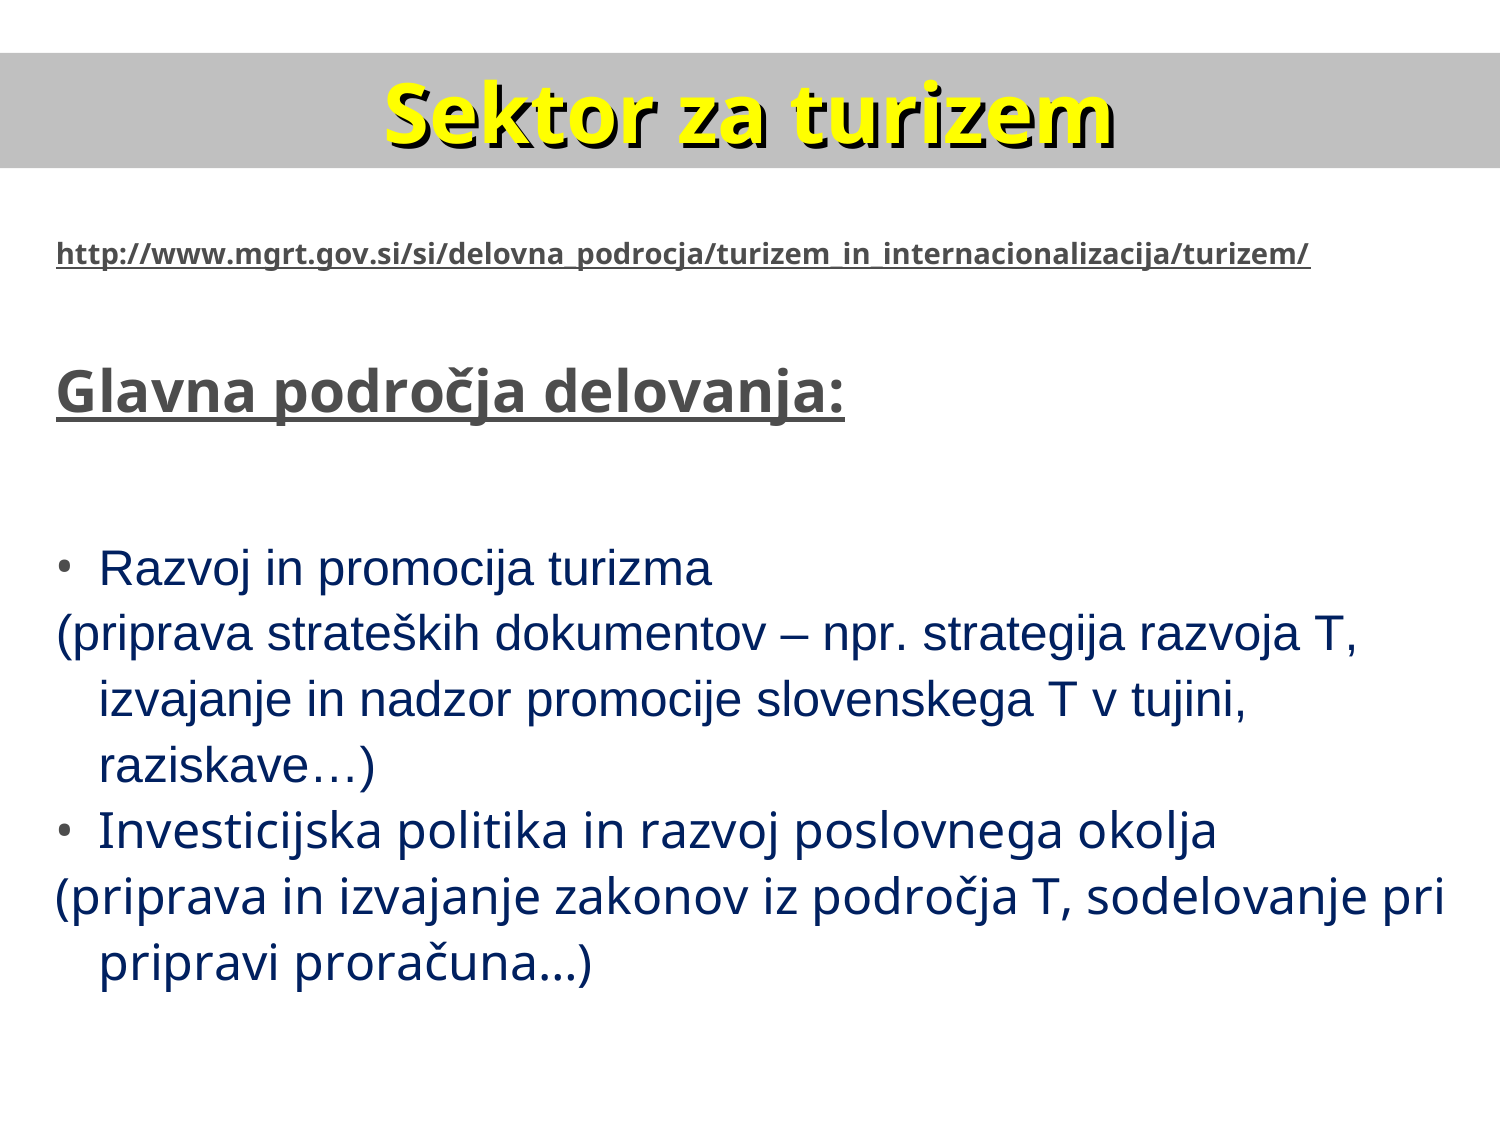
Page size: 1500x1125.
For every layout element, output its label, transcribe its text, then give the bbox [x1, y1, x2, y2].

text_box Sektor za turizem [0, 52, 1500, 169]
text_box http://www.mgrt.gov.si/si/delovna_podrocja/turizem_in_internacionalizacija/turizem/ Glavna področja delovanja: Razvoj in promocija turizma (priprava strateških dokumentov – npr. strategija razvoja T, izvajanje in nadzor promocije slovenskega T v tujini, raziskave…) Investicijska politika in razvoj poslovnega okolja (priprava in izvajanje zakonov iz področja T, sodelovanje pri pripravi proračuna…) [41, 169, 1471, 1065]
